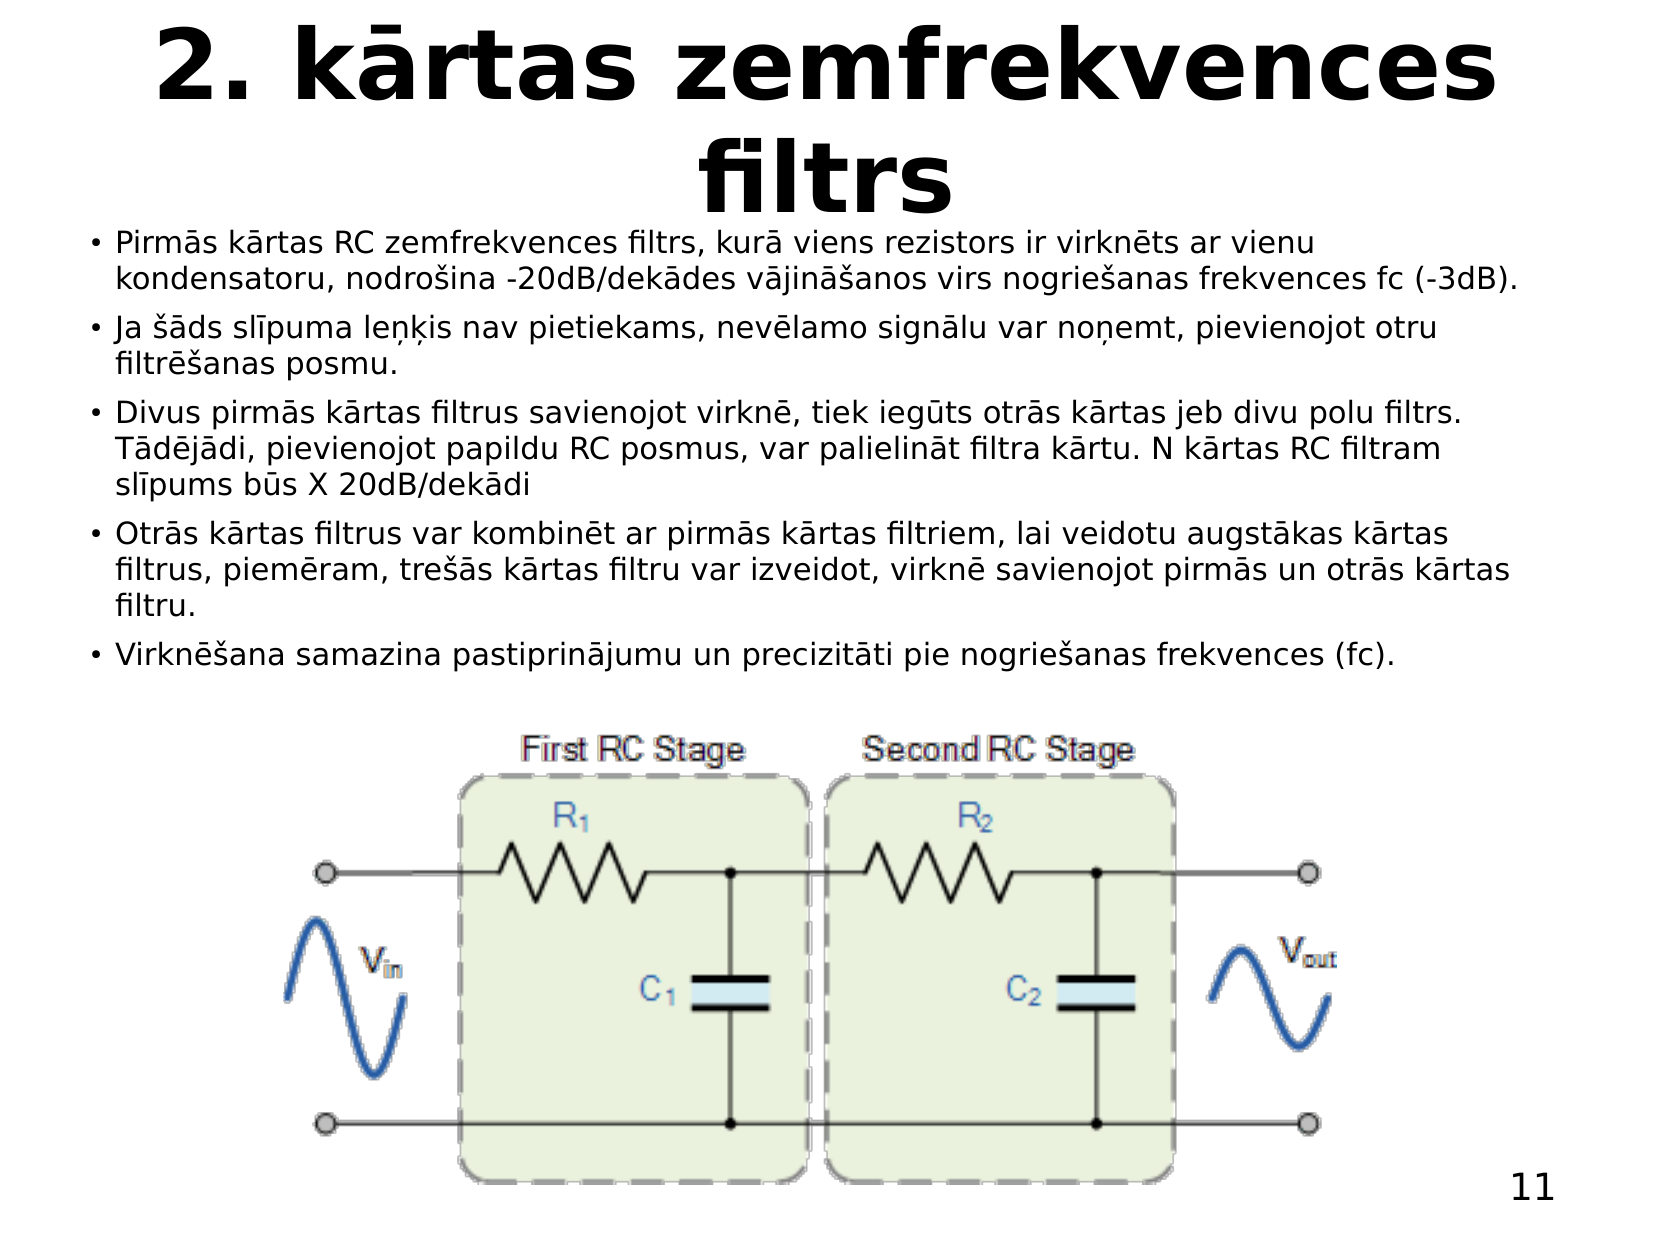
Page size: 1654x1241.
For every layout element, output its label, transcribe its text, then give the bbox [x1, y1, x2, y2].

title 2. kārtas zemfrekvences filtrs [82, 8, 1571, 236]
list Pirmās kārtas RC zemfrekvences filtrs, kurā viens rezistors ir virknēts ar vienu kondensatoru, nodrošina -20dB/dekādes vājināšanos virs nogriešanas frekvences fc (-3dB). Ja šāds slīpuma leņķis nav pietiekams, nevēlamo signālu var noņemt, pievienojot otru filtrēšanas posmu. Divus pirmās kārtas filtrus savienojot virknē, tiek iegūts otrās kārtas jeb divu polu filtrs. Tādējādi, pievienojot papildu RC posmus, var palielināt filtra kārtu. N kārtas RC filtram slīpums būs X 20dB/dekādi Otrās kārtas filtrus var kombinēt ar pirmās kārtas filtriem, lai veidotu augstākas kārtas filtrus, piemēram, trešās kārtas filtru var izveidot, virknē savienojot pirmās un otrās kārtas filtru. Virknēšana samazina pastiprinājumu un precizitāti pie nogriešanas frekvences (fc). [82, 225, 1538, 683]
picture [283, 726, 1337, 1185]
